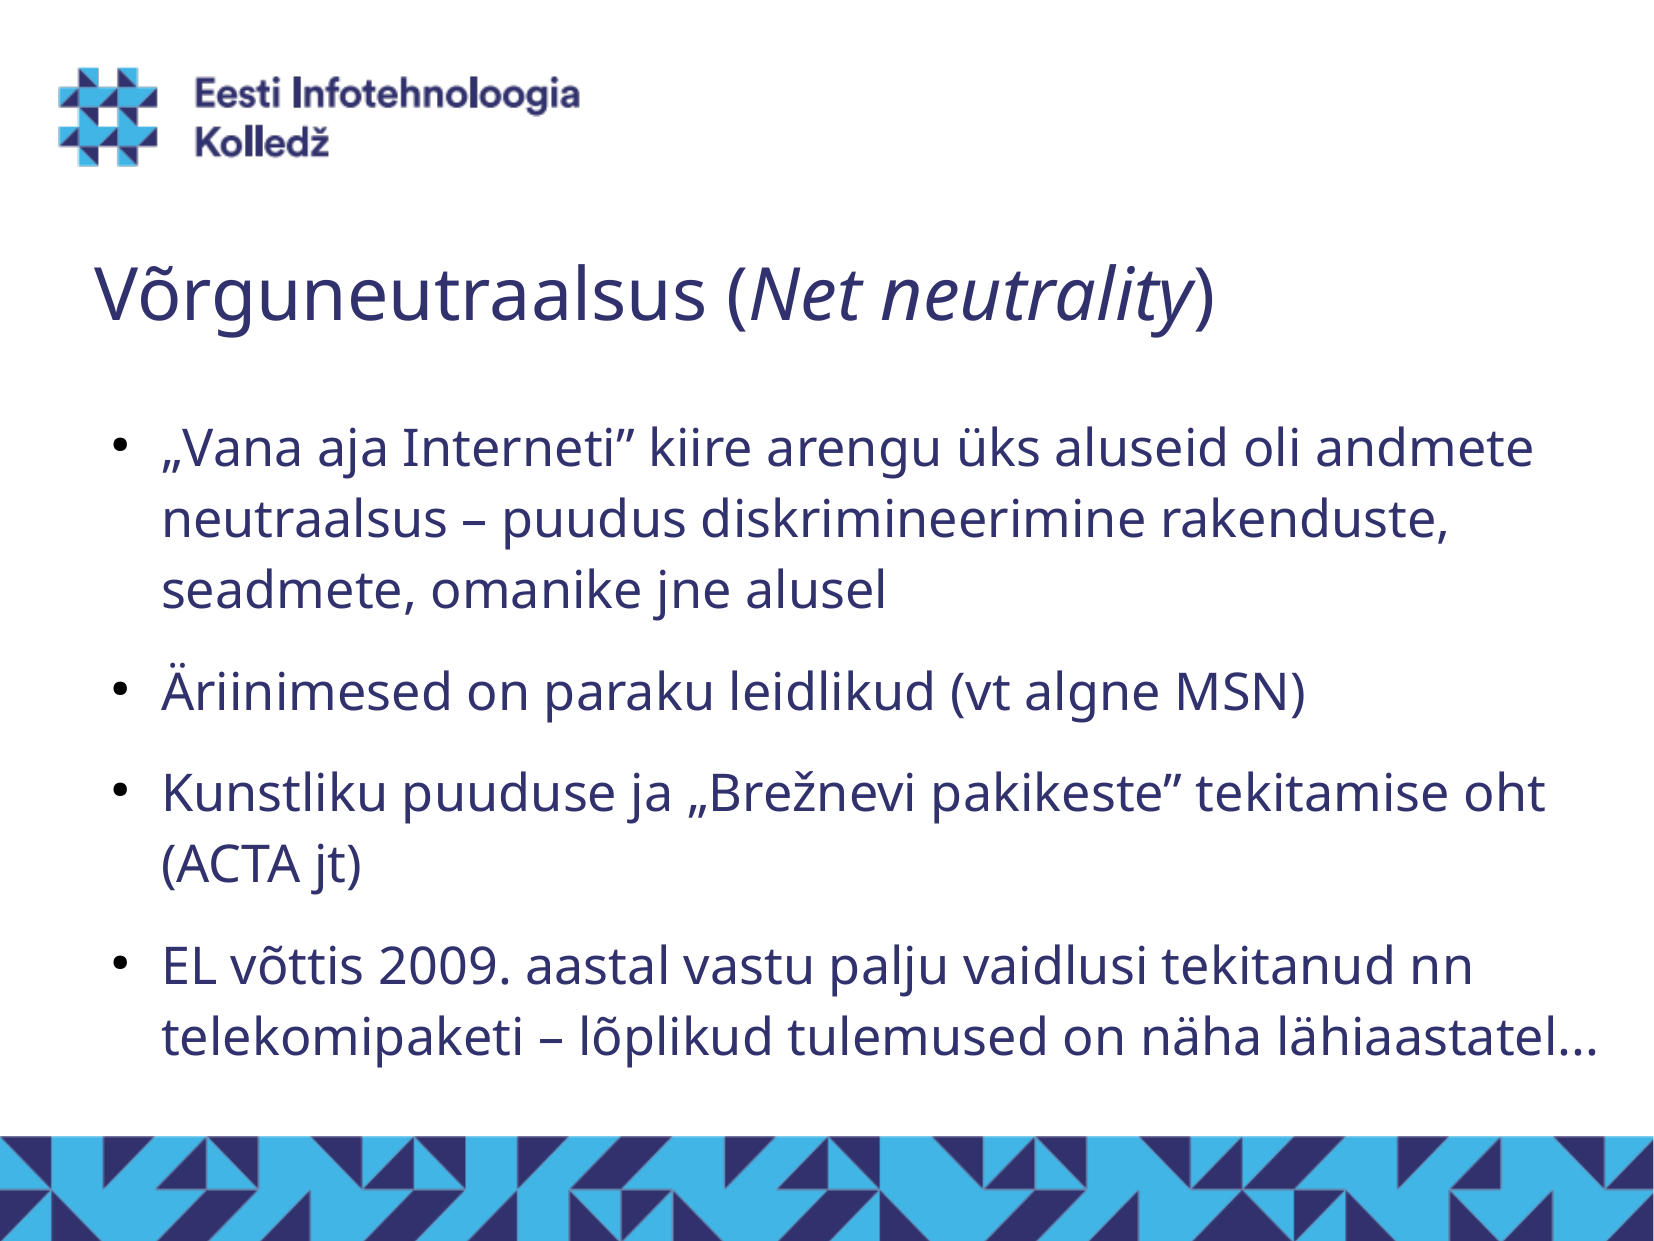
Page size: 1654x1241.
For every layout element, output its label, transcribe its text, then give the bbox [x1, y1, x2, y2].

title Võrguneutraalsus (Net neutrality) [94, 188, 1607, 396]
list „Vana aja Interneti” kiire arengu üks aluseid oli andmete neutraalsus – puudus diskrimineerimine rakenduste, seadmete, omanike jne alusel Äriinimesed on paraku leidlikud (vt algne MSN) Kunstliku puuduse ja „Brežnevi pakikeste” tekitamise oht (ACTA jt) EL võttis 2009. aastal vastu palju vaidlusi tekitanud nn telekomipaketi – lõplikud tulemused on näha lähiaastatel... [94, 411, 1607, 1111]
